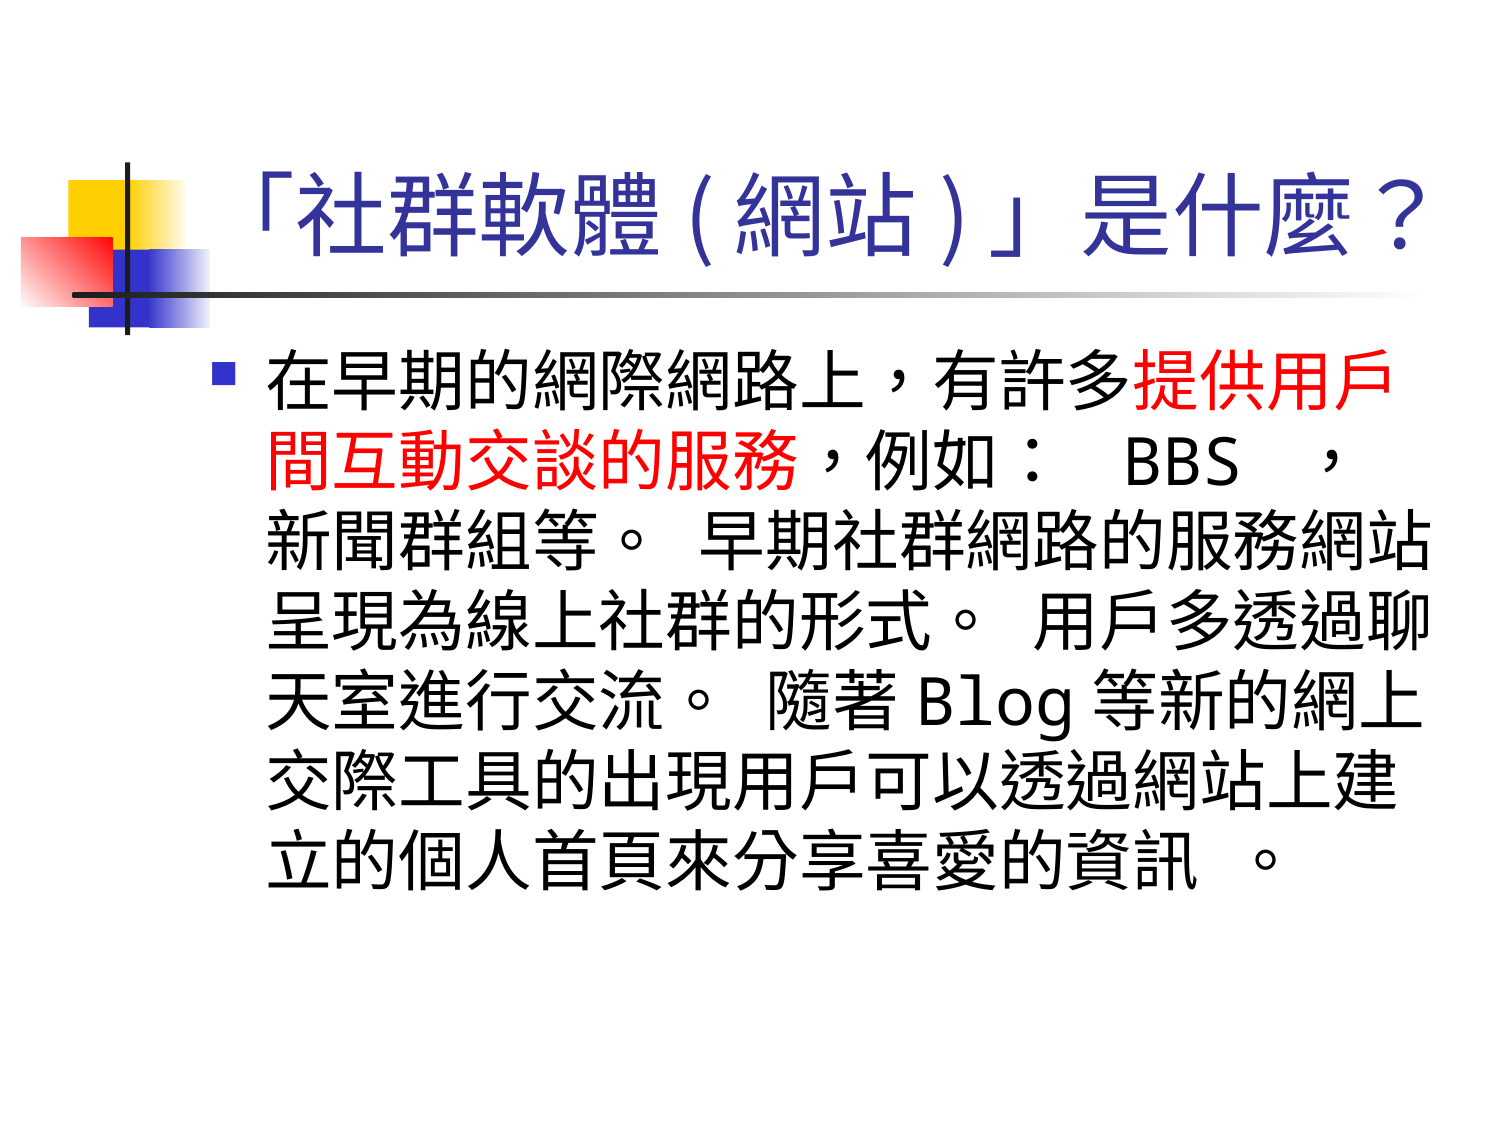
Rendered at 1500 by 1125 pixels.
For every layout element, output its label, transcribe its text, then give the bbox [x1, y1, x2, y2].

list 在早期的網際網路上，有許多提供用戶間互動交談的服務，例如： BBS ， 新聞群組等。 早期社群網路的服務網站呈現為線上社群的形式。 用戶多透過聊天室進行交流。 隨著Blog等新的網上交際工具的出現用戶可以透過網站上建立的個人首頁來分享喜愛的資訊 。 [193, 331, 1469, 1007]
title 「社群軟體(網站)」是什麼？ [188, 35, 1468, 276]
